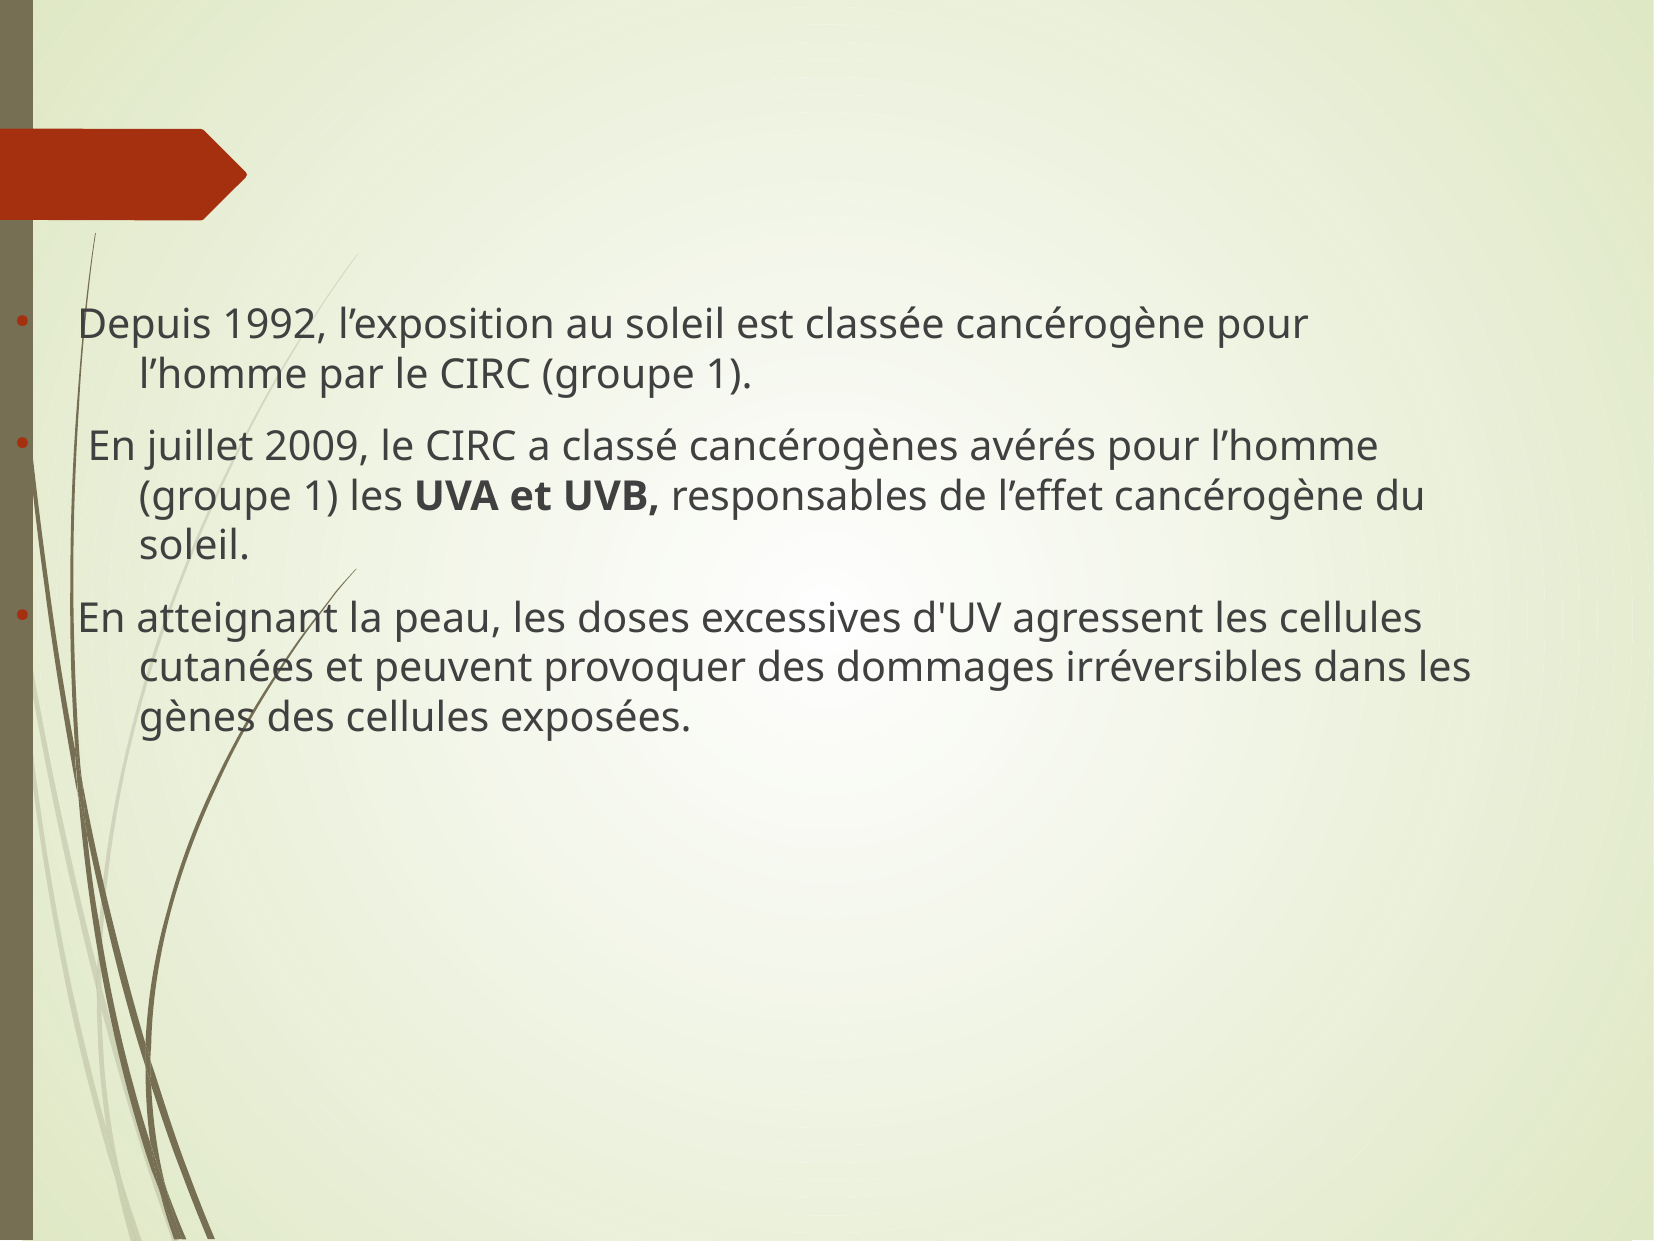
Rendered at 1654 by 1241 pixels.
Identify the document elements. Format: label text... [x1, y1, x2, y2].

list Depuis 1992, l’exposition au soleil est classée cancérogène pour l’homme par le CIRC (groupe 1). En juillet 2009, le CIRC a classé cancérogènes avérés pour l’homme (groupe 1) les UVA et UVB, responsables de l’effet cancérogène du soleil. En atteignant la peau, les doses excessives d'UV agressent les cellules cutanées et peuvent provoquer des dommages irréversibles dans les gènes des cellules exposées. [0, 290, 1489, 1172]
